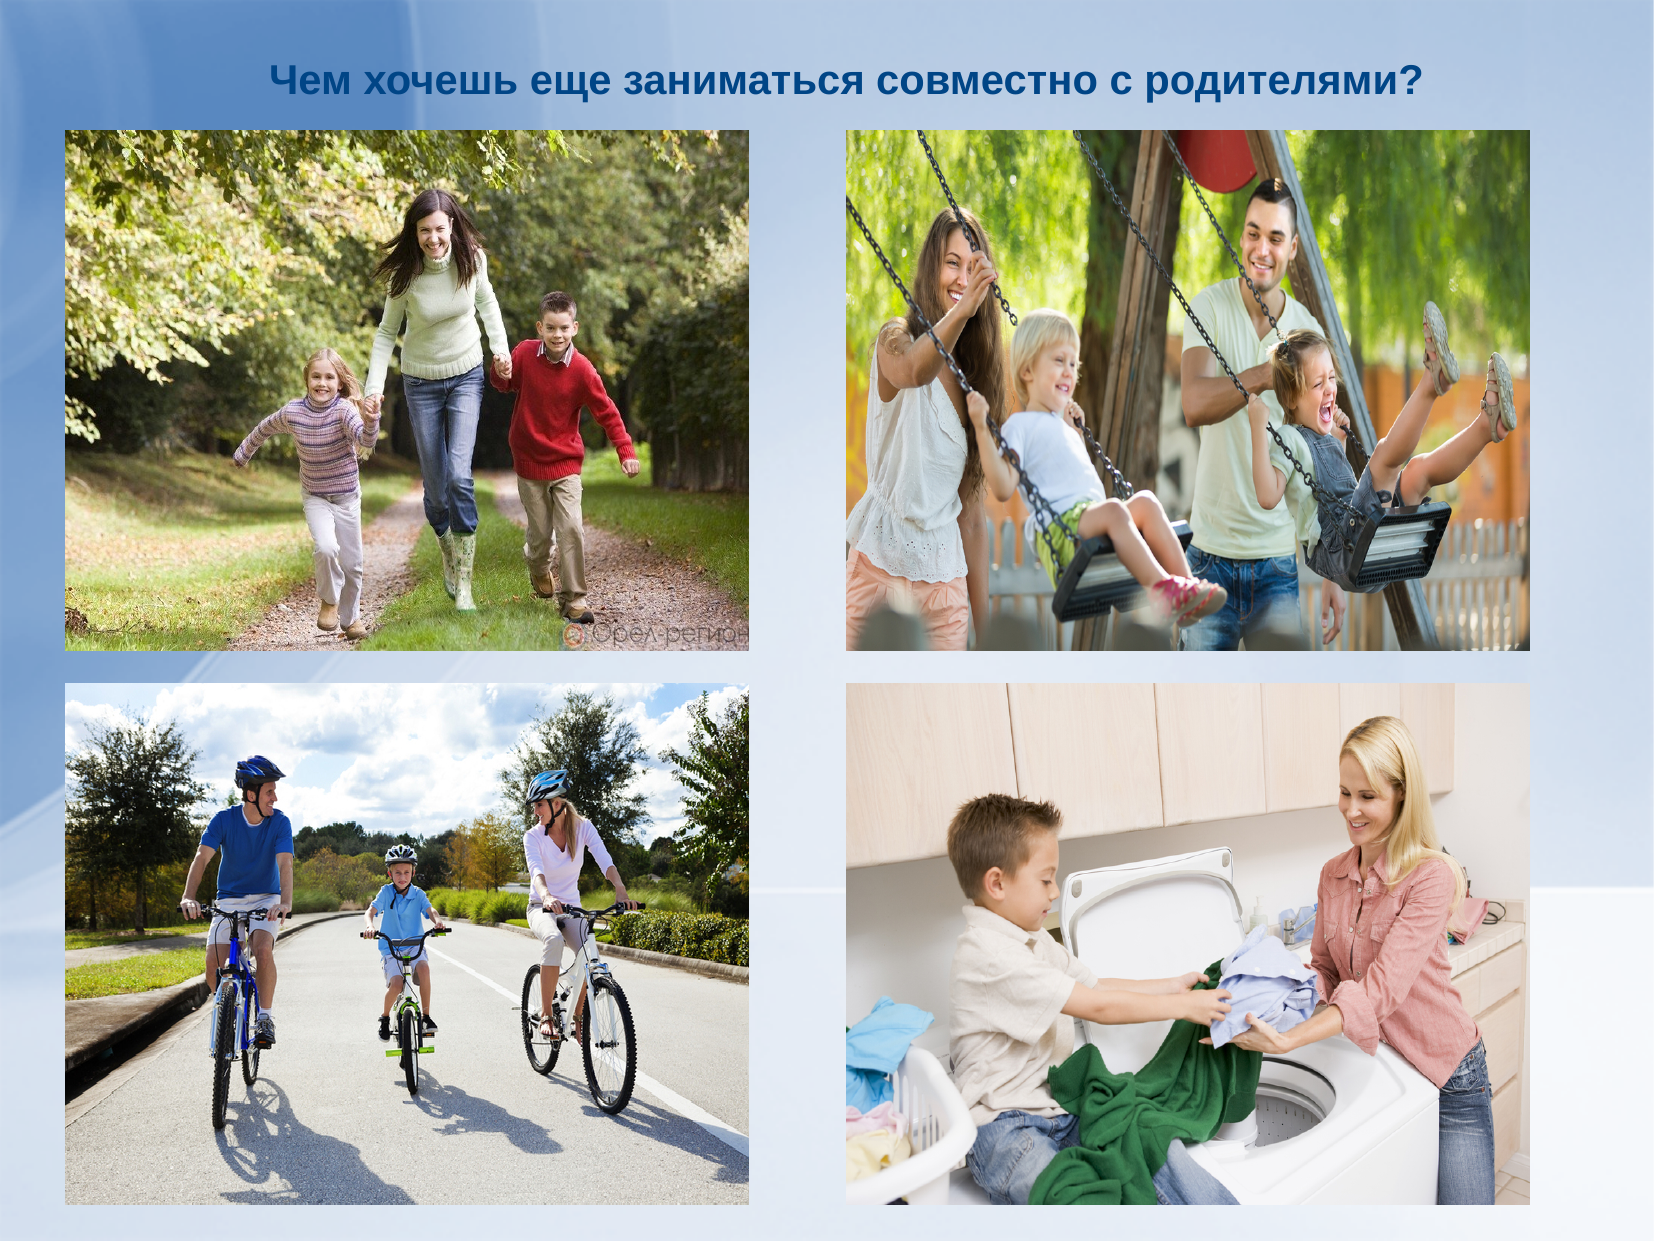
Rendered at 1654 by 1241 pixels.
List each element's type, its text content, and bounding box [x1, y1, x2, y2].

title Чем хочешь еще заниматься совместно с родителями? [97, 19, 1578, 116]
picture [0, 0, 1654, 1241]
